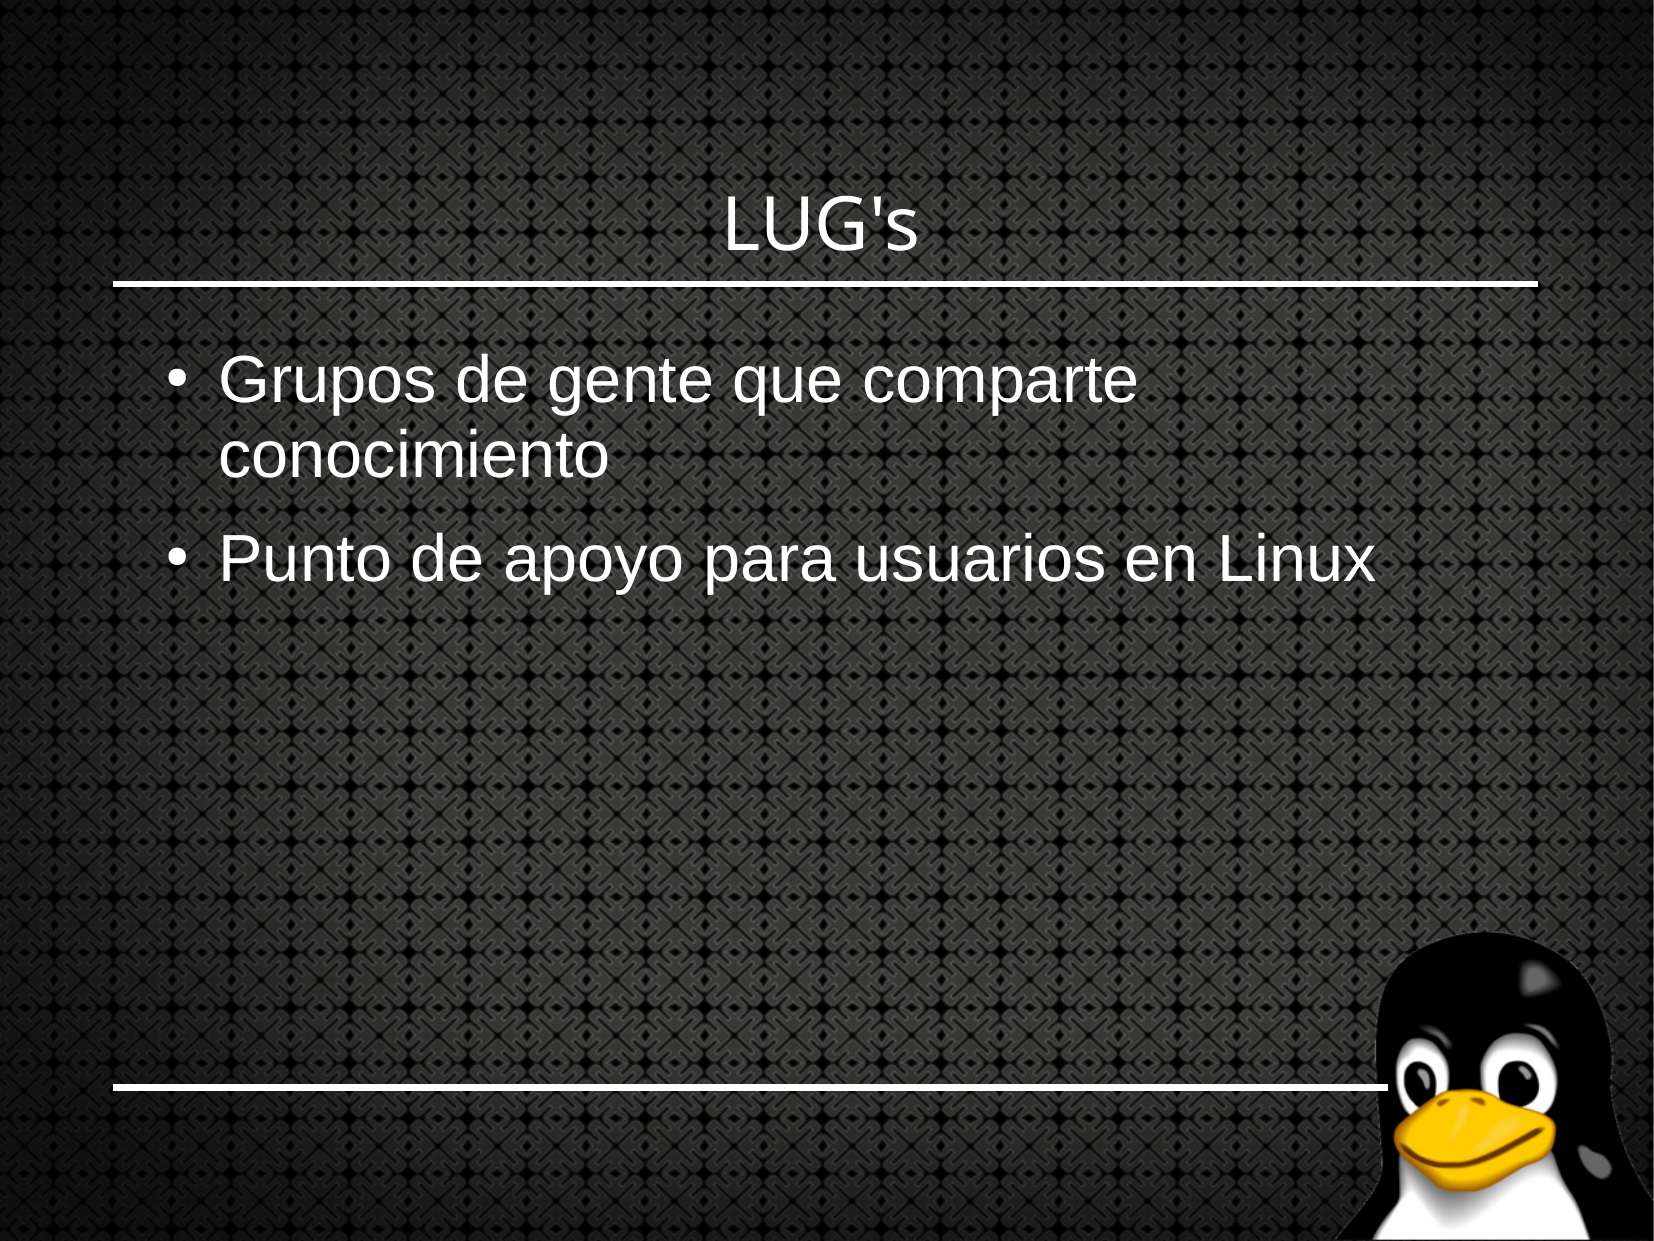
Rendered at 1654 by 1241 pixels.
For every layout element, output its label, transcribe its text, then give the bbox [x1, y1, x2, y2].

list Grupos de gente que comparte conocimiento Punto de apoyo para usuarios en Linux [147, 342, 1506, 1037]
title LUG's [135, 125, 1506, 318]
picture [0, 0, 1654, 1241]
